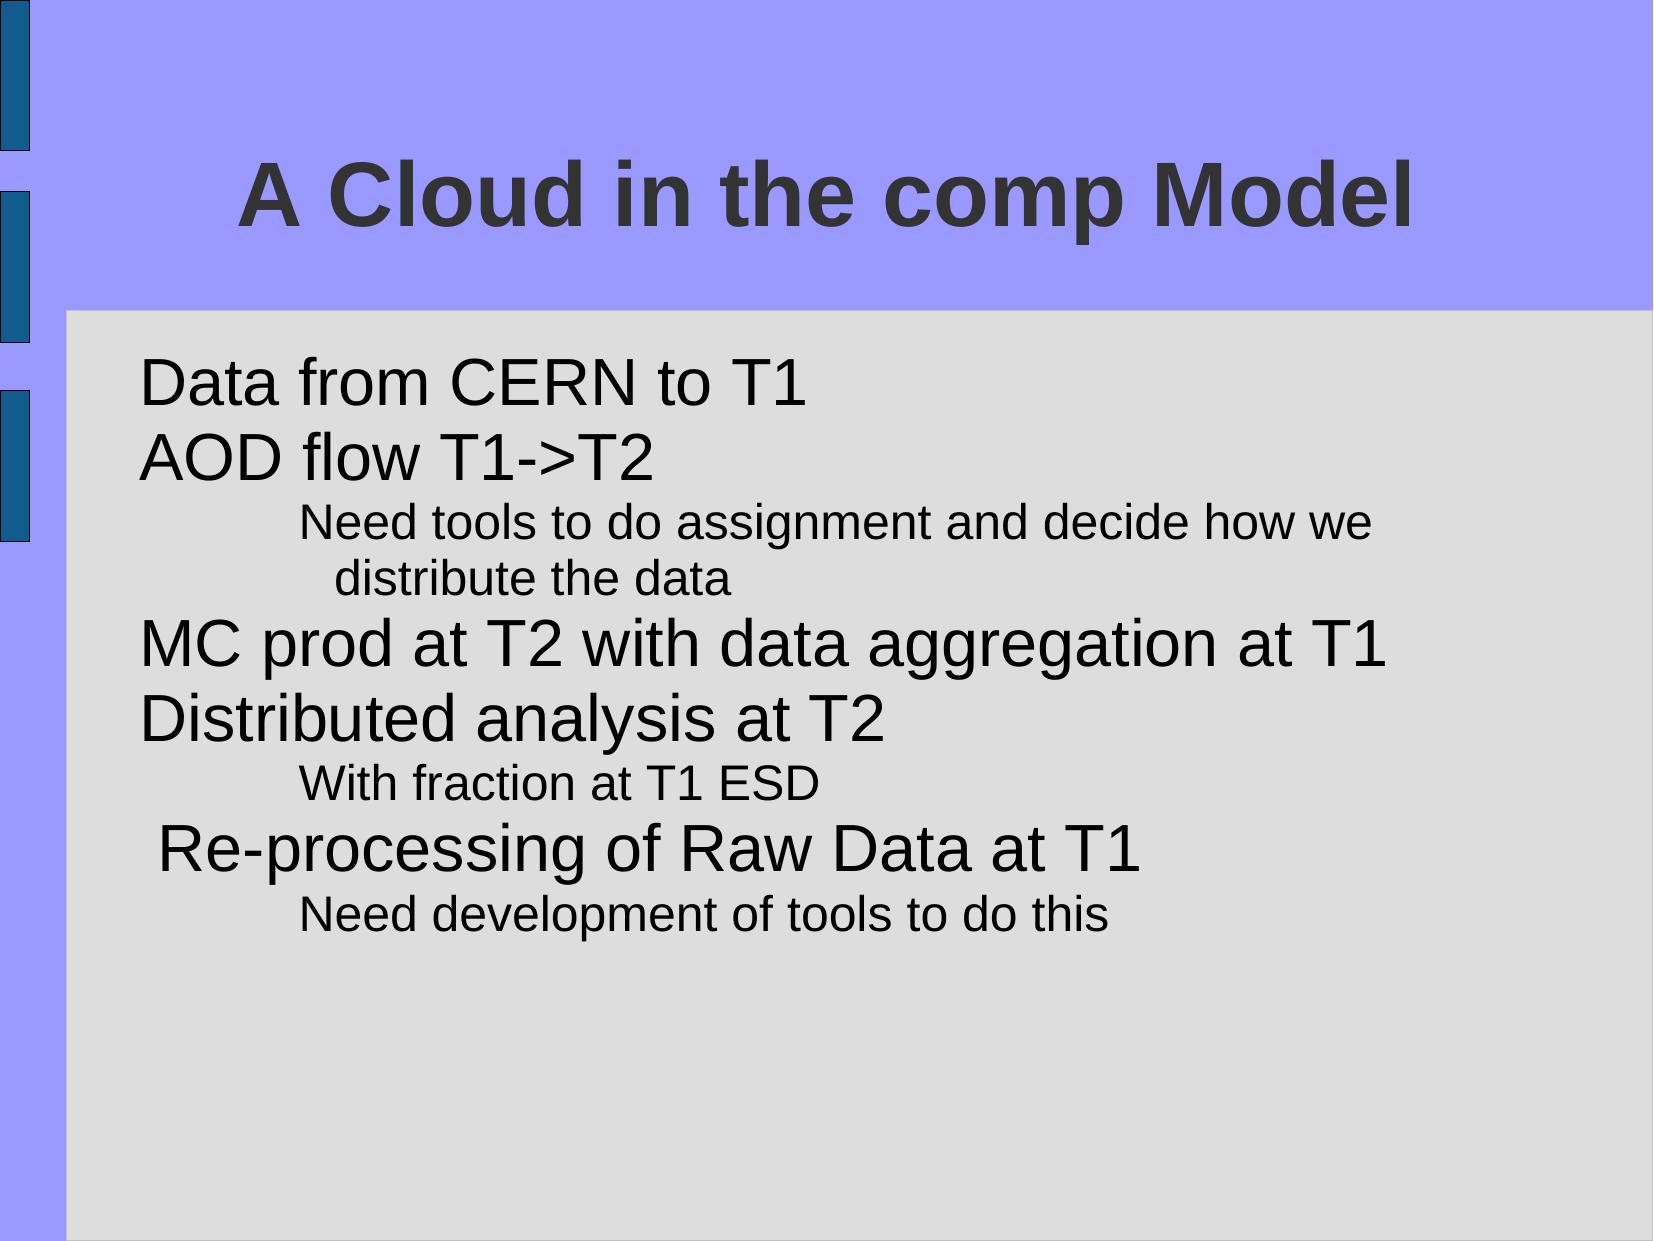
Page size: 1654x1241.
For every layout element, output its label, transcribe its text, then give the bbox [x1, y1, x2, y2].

title A Cloud in the comp Model [121, 91, 1534, 299]
list Data from CERN to T1 AOD flow T1->T2 Need tools to do assignment and decide how we distribute the data MC prod at T2 with data aggregation at T1 Distributed analysis at T2 With fraction at T1 ESD Re-processing of Raw Data at T1 Need development of tools to do this [121, 344, 1534, 1127]
